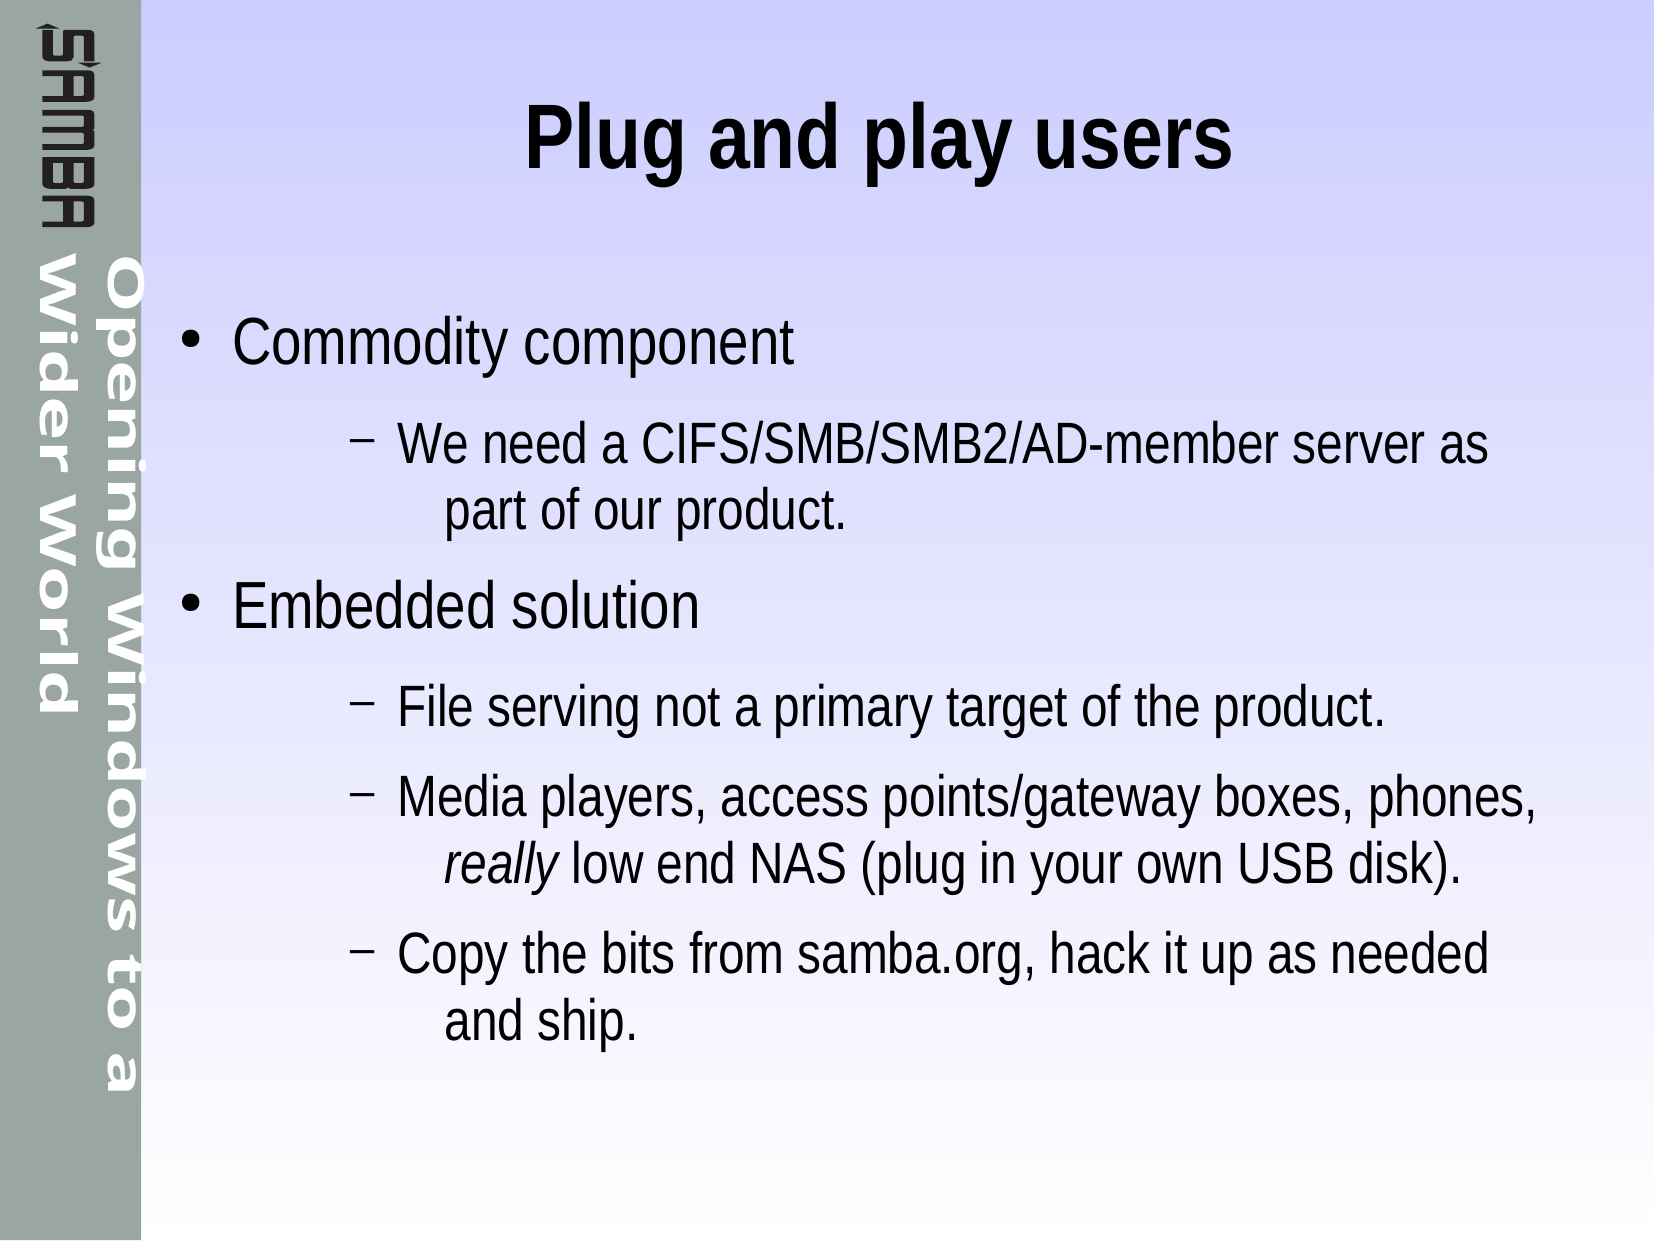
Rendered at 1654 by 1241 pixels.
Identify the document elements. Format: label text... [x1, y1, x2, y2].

title Plug and play users [173, 31, 1586, 239]
list Commodity component We need a CIFS/SMB/SMB2/AD-member server as part of our product. Embedded solution File serving not a primary target of the product. Media players, access points/gateway boxes, phones, really low end NAS (plug in your own USB disk). Copy the bits from samba.org, hack it up as needed and ship. [161, 302, 1574, 1211]
